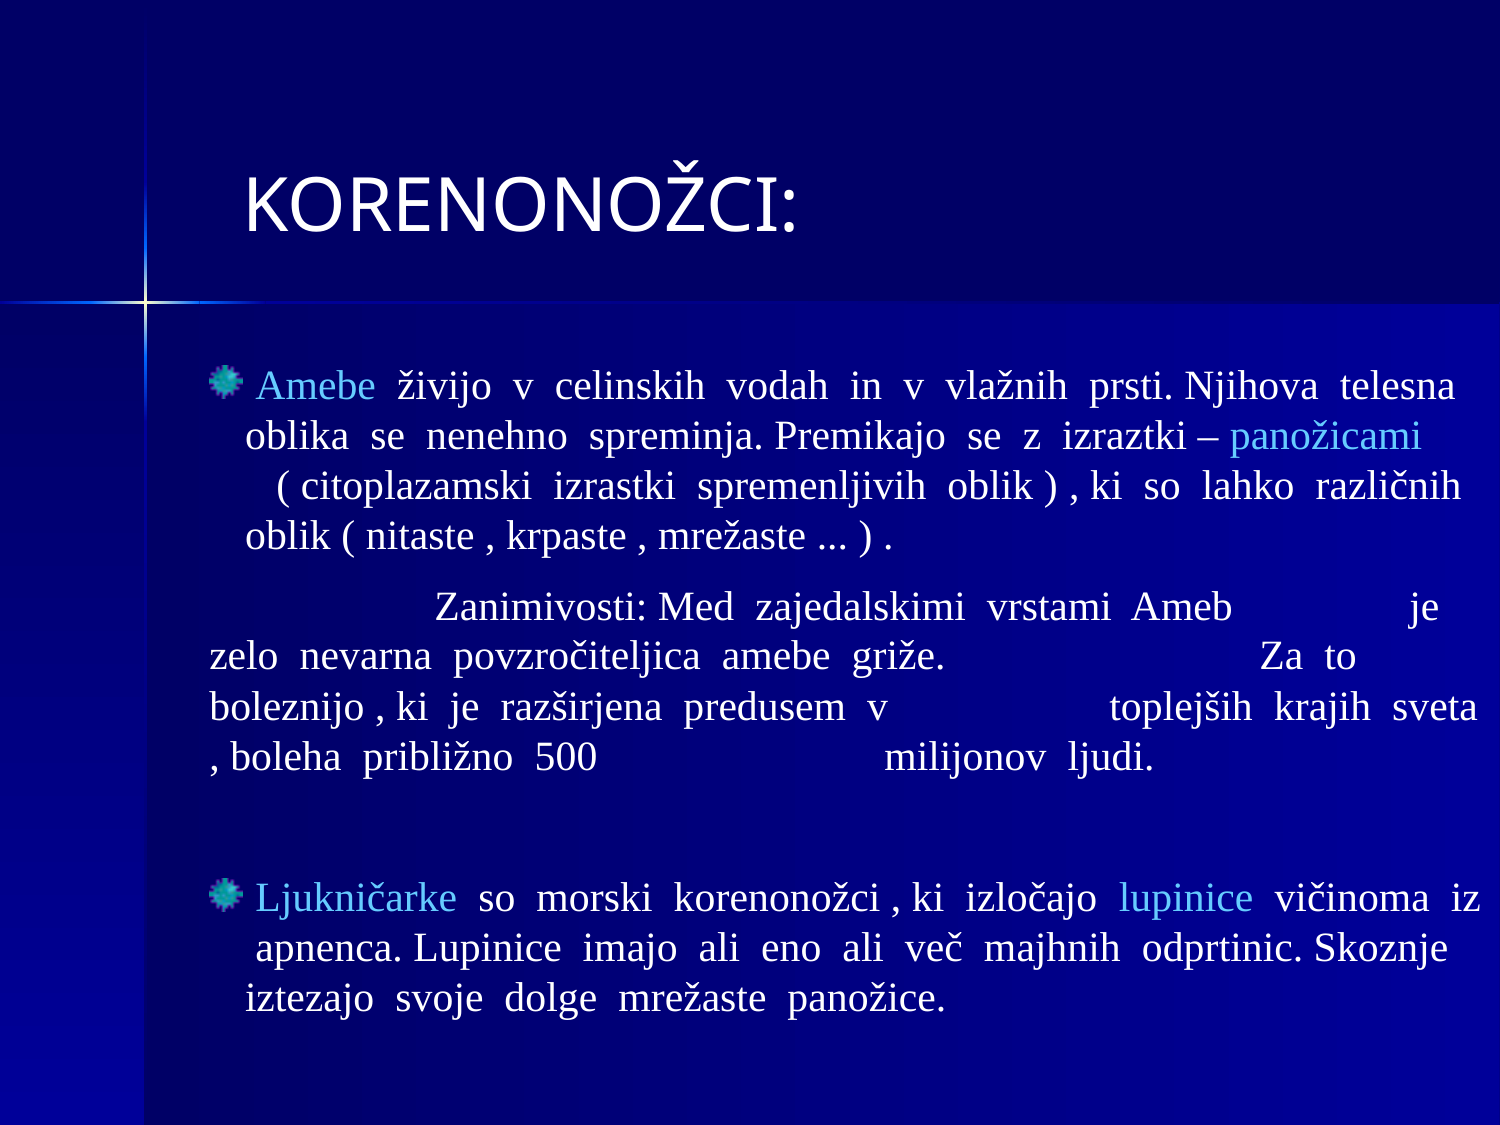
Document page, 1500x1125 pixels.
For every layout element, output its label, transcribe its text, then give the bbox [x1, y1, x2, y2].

text_box KORENONOŽCI: [206, 148, 837, 256]
text_box Amebe živijo v celinskih vodah in v vlažnih prsti. Njihova telesna oblika se nenehno spreminja. Premikajo se z izraztki – panožicami ( citoplazamski izrastki spremenljivih oblik ) , ki so lahko različnih oblik ( nitaste , krpaste , mrežaste ... ) . Zanimivosti: Med zajedalskimi vrstami Ameb je zelo nevarna povzročiteljica amebe griže. Za to boleznijo , ki je razširjena predusem v toplejših krajih sveta , boleha približno 500 milijonov ljudi. Ljukničarke so morski korenonožci , ki izločajo lupinice vičinoma iz apnenca. Lupinice imajo ali eno ali več majhnih odprtinic. Skoznje iztezajo svoje dolge mrežaste panožice. [194, 350, 1500, 1099]
picture [209, 365, 243, 399]
picture [209, 878, 243, 912]
